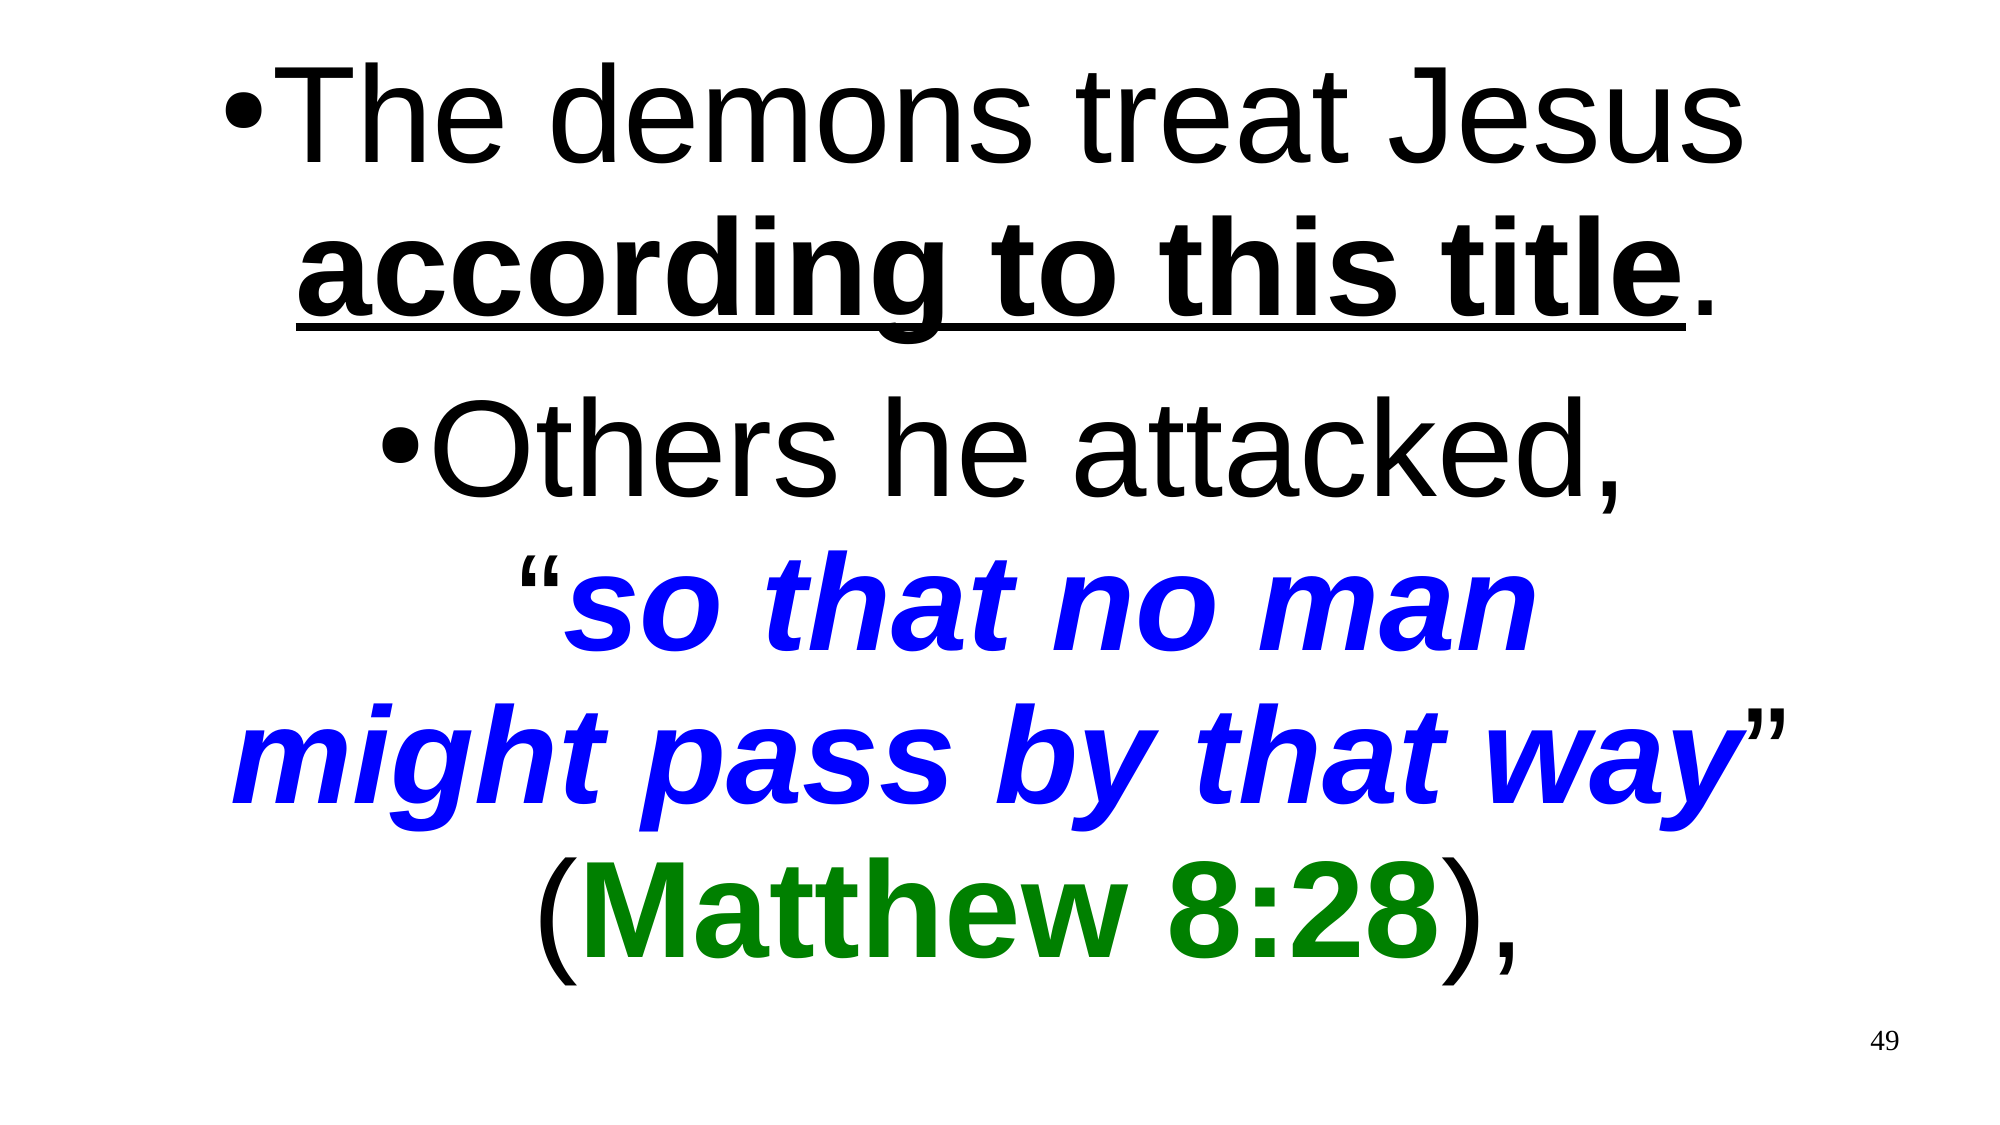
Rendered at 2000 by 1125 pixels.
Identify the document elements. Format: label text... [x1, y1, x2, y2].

list The demons treat Jesus according to this title. Others he attacked, “so that no man might pass by that way” (Matthew 8:28), [37, 37, 1951, 1088]
